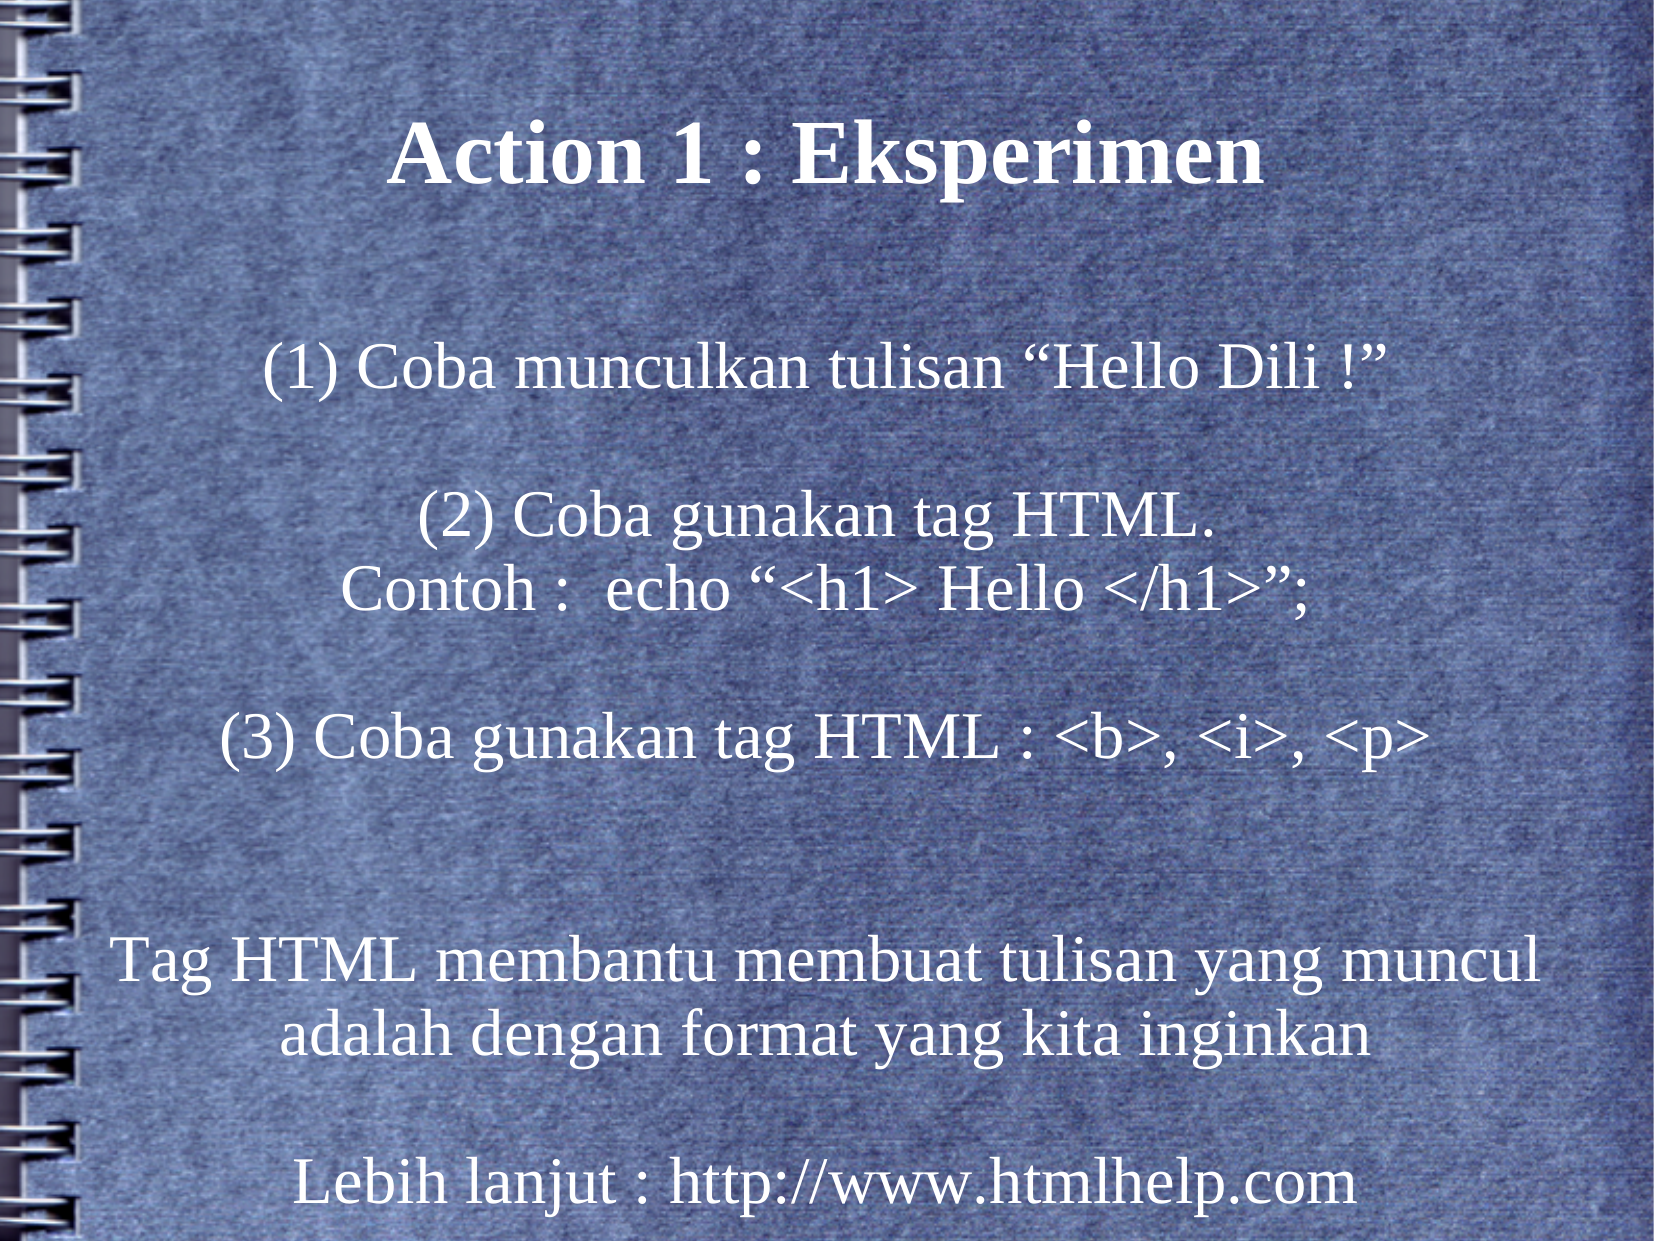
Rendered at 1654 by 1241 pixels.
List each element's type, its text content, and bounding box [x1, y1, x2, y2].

subtitle (1) Coba munculkan tulisan “Hello Dili !” (2) Coba gunakan tag HTML. Contoh : echo “<h1> Hello </h1>”; (3) Coba gunakan tag HTML : <b>, <i>, <p> Tag HTML membantu membuat tulisan yang muncul adalah dengan format yang kita inginkan Lebih lanjut : http://www.htmlhelp.com [82, 181, 1571, 1218]
title Action 1 : Eksperimen [82, 56, 1571, 181]
picture [0, 0, 1654, 1241]
